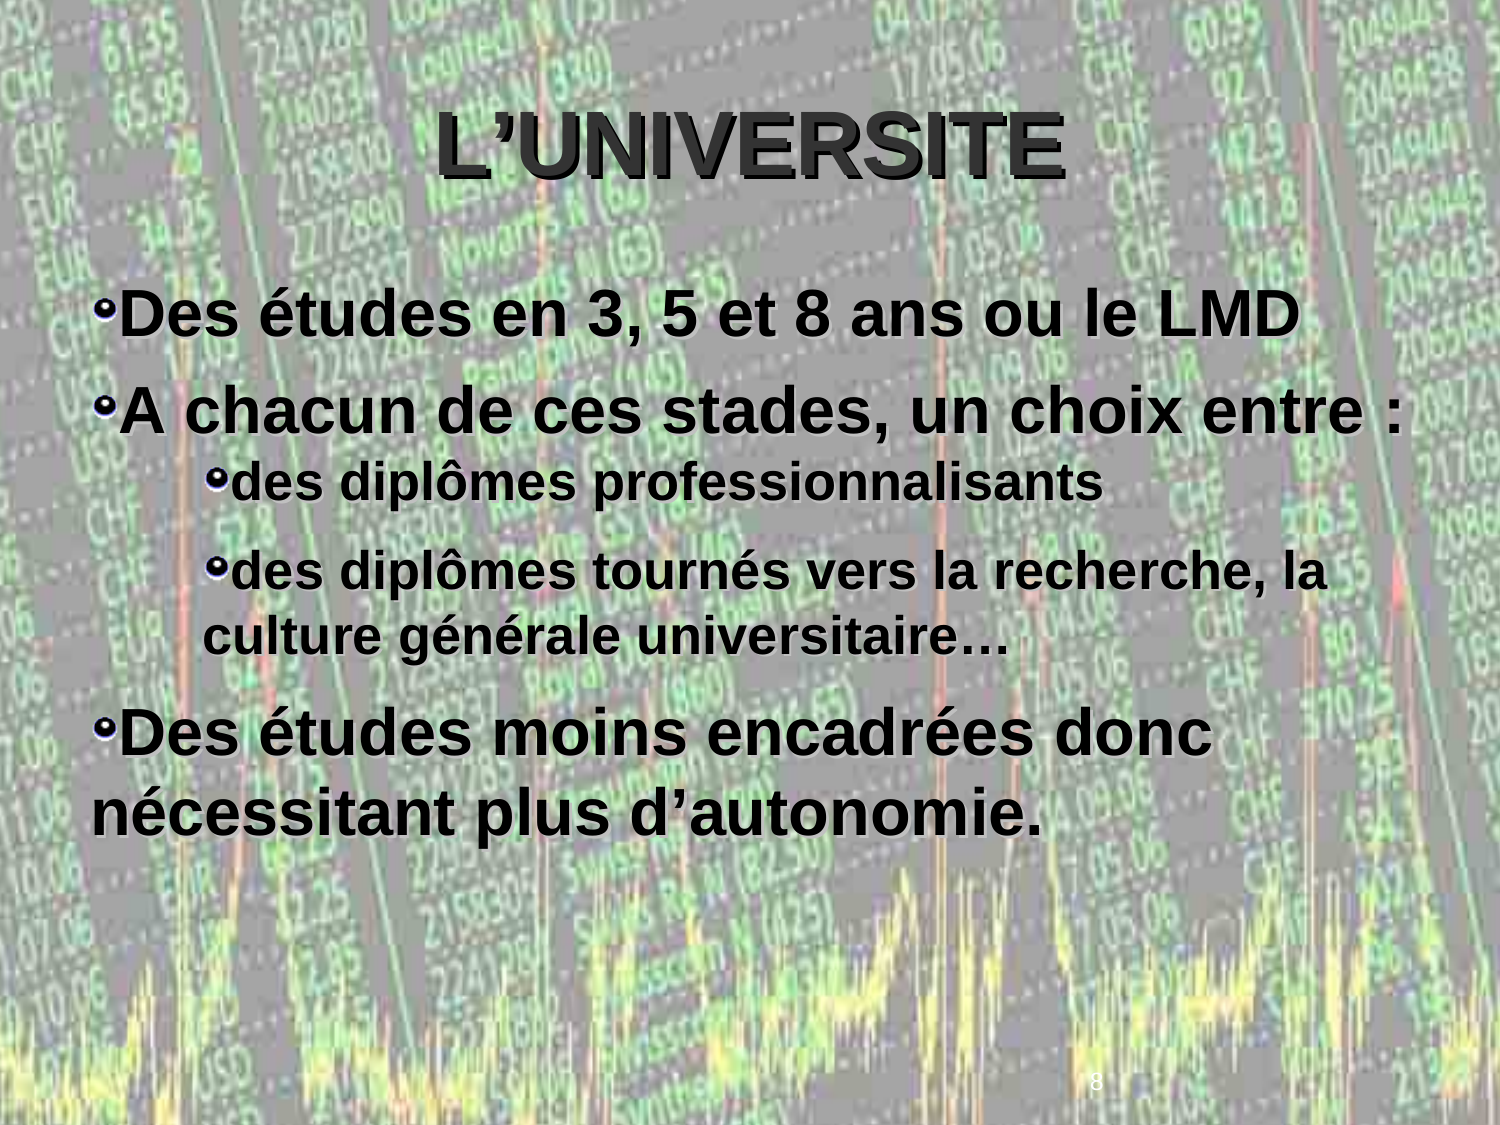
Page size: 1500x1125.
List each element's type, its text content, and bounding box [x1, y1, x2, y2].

title L’UNIVERSITE [75, 45, 1426, 233]
list Des études en 3, 5 et 8 ans ou le LMD A chacun de ces stades, un choix entre : des diplômes professionnalisants des diplômes tournés vers la recherche, la culture générale universitaire… Des études moins encadrées donc nécessitant plus d’autonomie. [75, 262, 1426, 1006]
picture [0, 0, 1500, 1125]
text_box <numéro> [1074, 1024, 1426, 1104]
